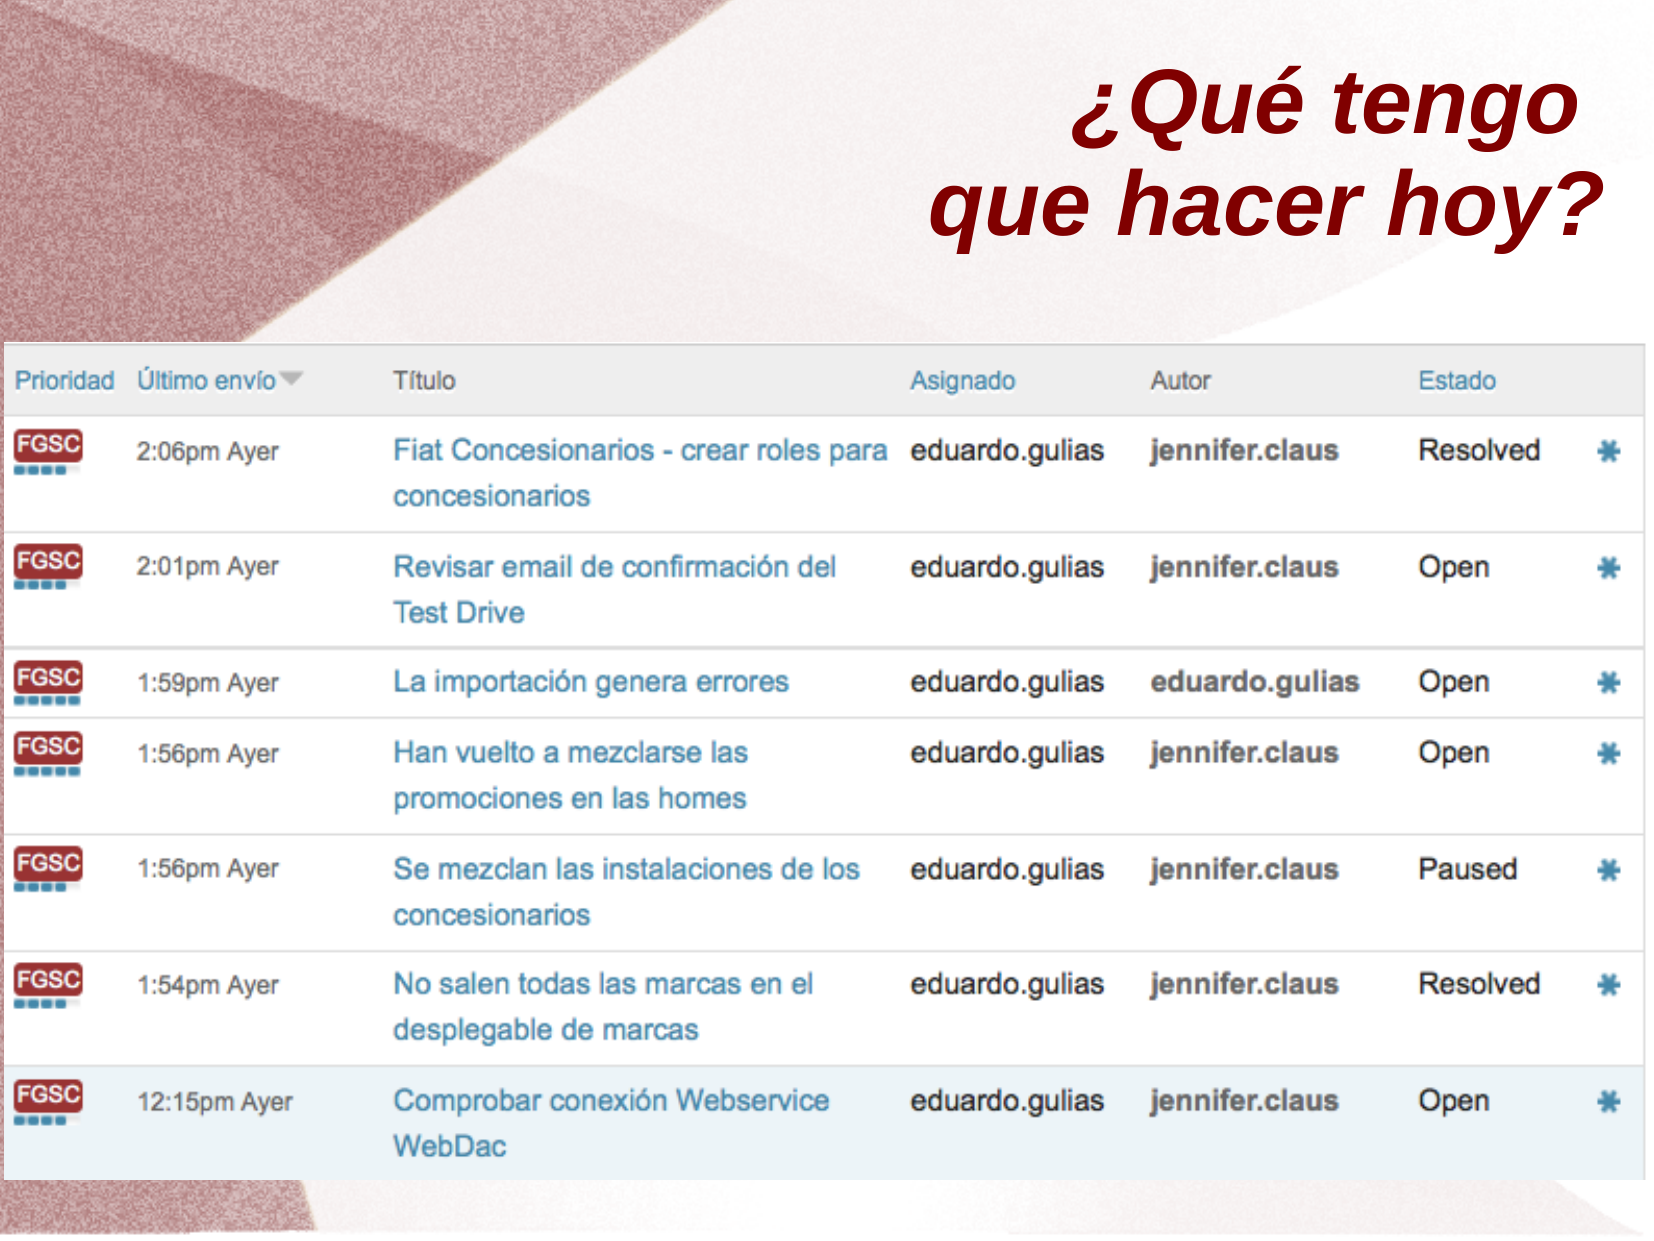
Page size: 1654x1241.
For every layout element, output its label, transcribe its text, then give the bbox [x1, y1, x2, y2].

title ¿Qué tengo que hacer hoy? [596, 49, 1607, 257]
picture [0, 0, 1654, 1241]
